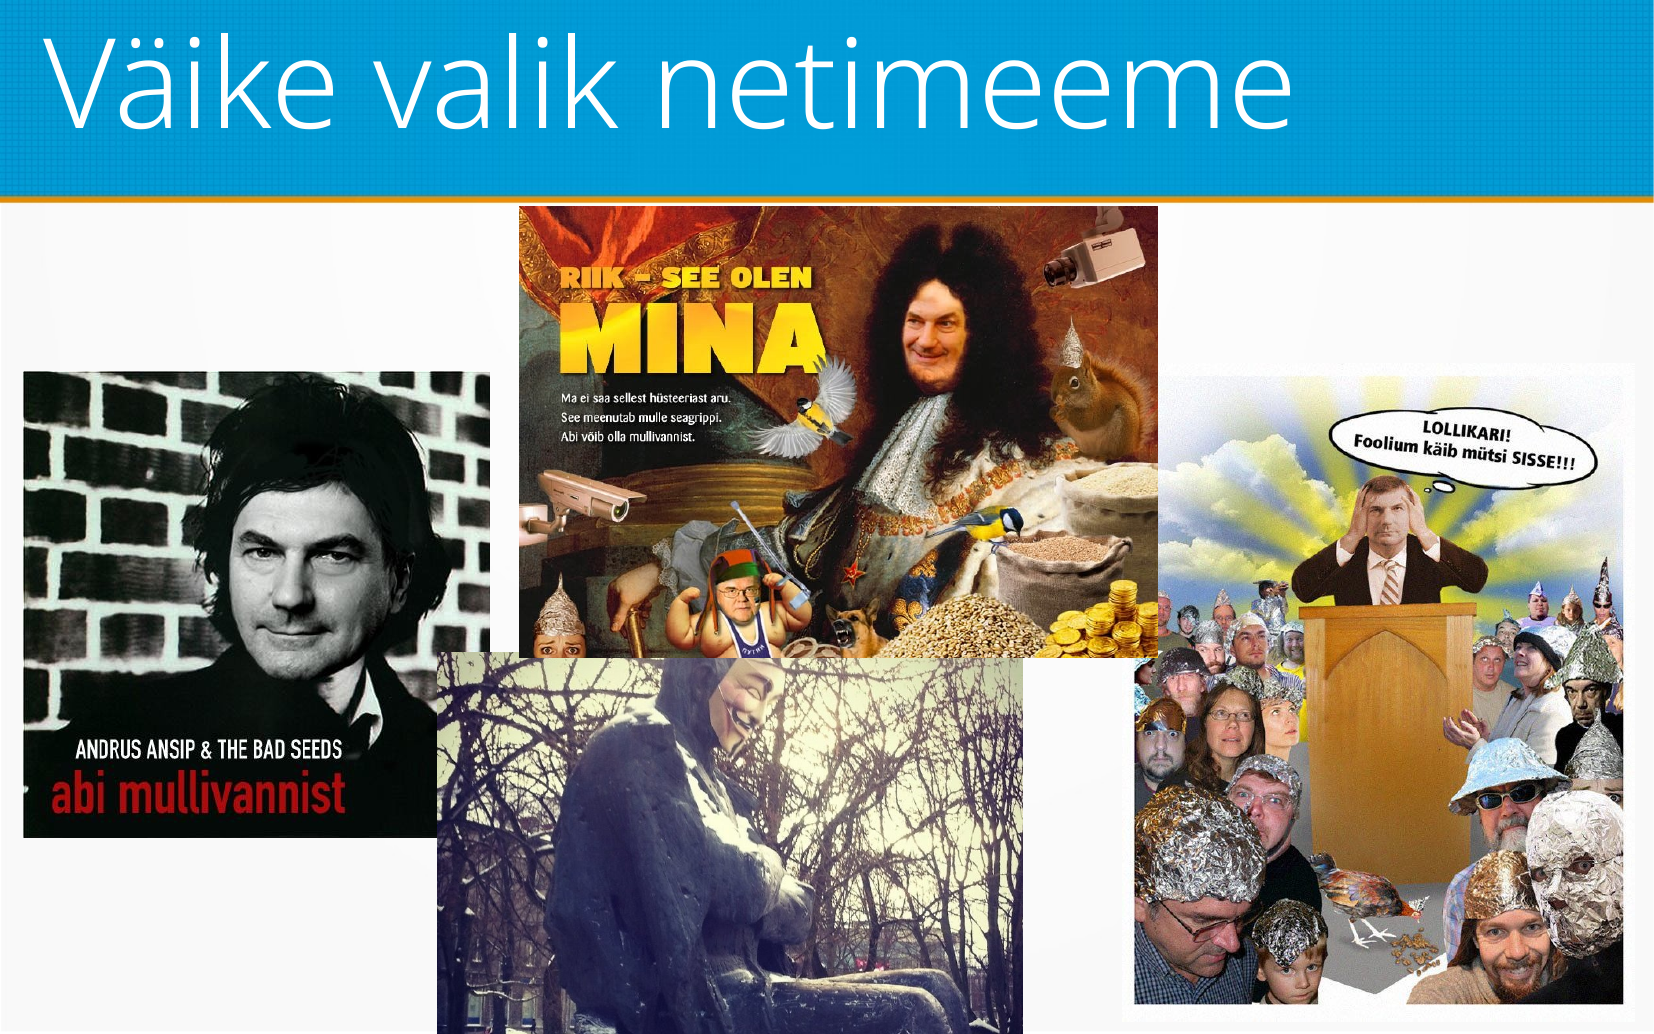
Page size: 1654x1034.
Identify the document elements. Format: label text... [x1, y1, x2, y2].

picture [0, 195, 1654, 1034]
title Väike valik netimeeme [43, 0, 1619, 166]
